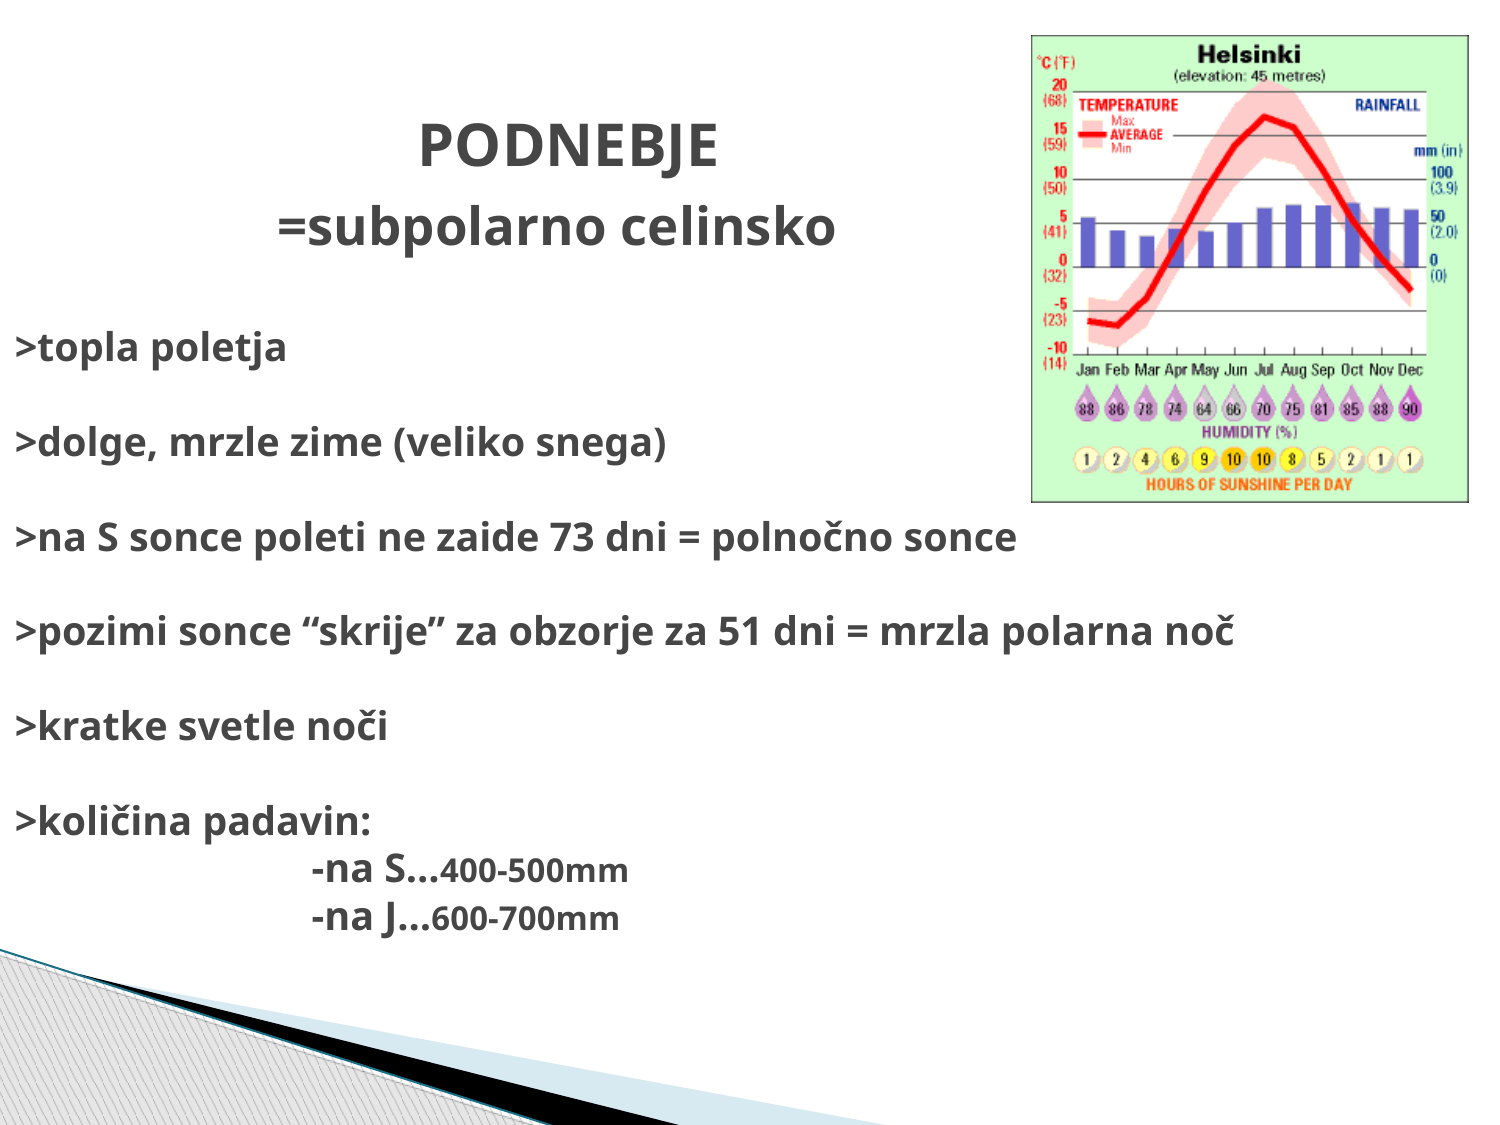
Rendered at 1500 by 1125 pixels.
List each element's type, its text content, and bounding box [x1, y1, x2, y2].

picture [1031, 35, 1469, 503]
title PODNEBJE =subpolarno celinsko >topla poletja >dolge, mrzle zime (veliko snega) >na S sonce poleti ne zaide 73 dni = polnočno sonce >pozimi sonce “skrije” za obzorje za 51 dni = mrzla polarna noč >kratke svetle noči >količina padavin: -na S…400-500mm -na J…600-700mm [0, 93, 1500, 1125]
